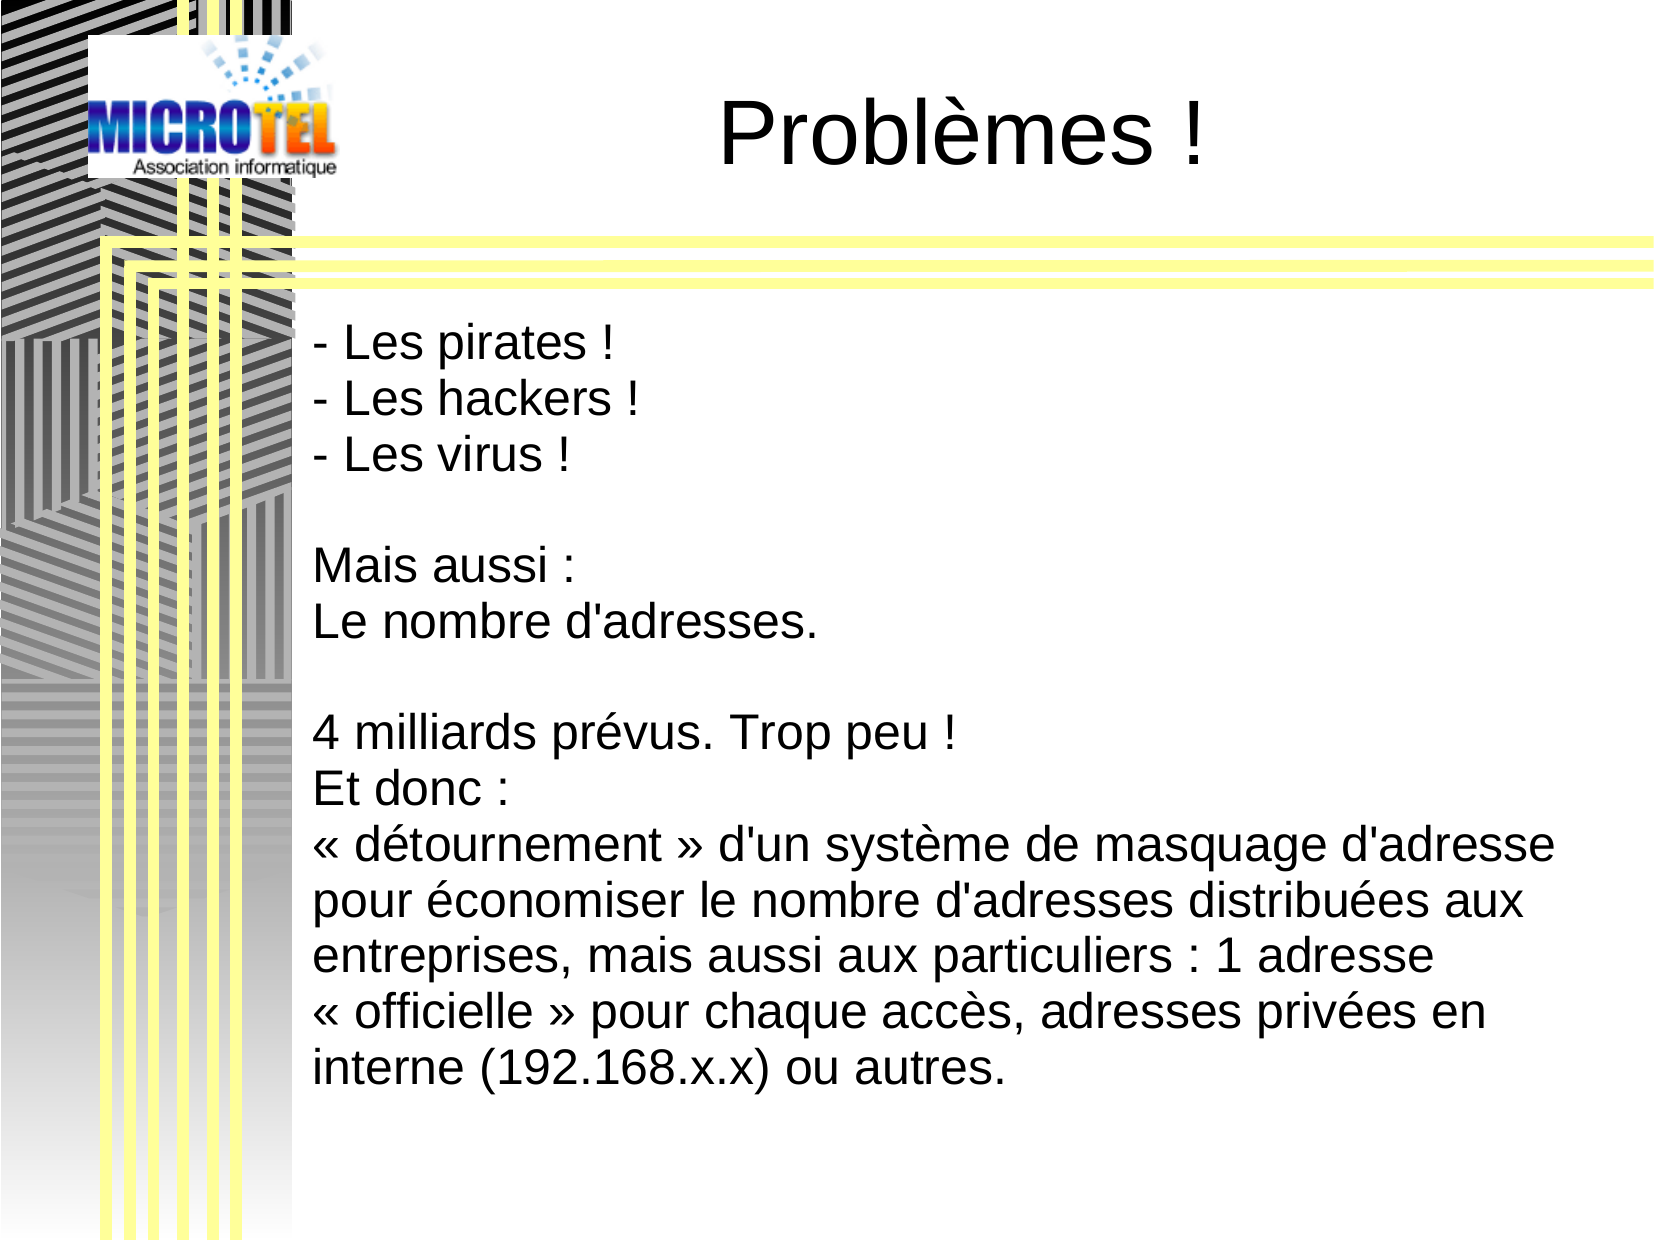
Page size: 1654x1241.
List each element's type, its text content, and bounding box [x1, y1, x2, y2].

picture [88, 35, 340, 178]
title Problèmes ! [354, 29, 1571, 237]
subtitle - Les pirates ! - Les hackers ! - Les virus ! Mais aussi : Le nombre d'adresses. 4 milliards prévus. Trop peu ! Et donc : « détournement » d'un système de masquage d'adresse pour économiser le nombre d'adresses distribuées aux entreprises, mais aussi aux particuliers : 1 adresse « officielle » pour chaque accès, adresses privées en interne (192.168.x.x) ou autres. [312, 295, 1589, 1114]
